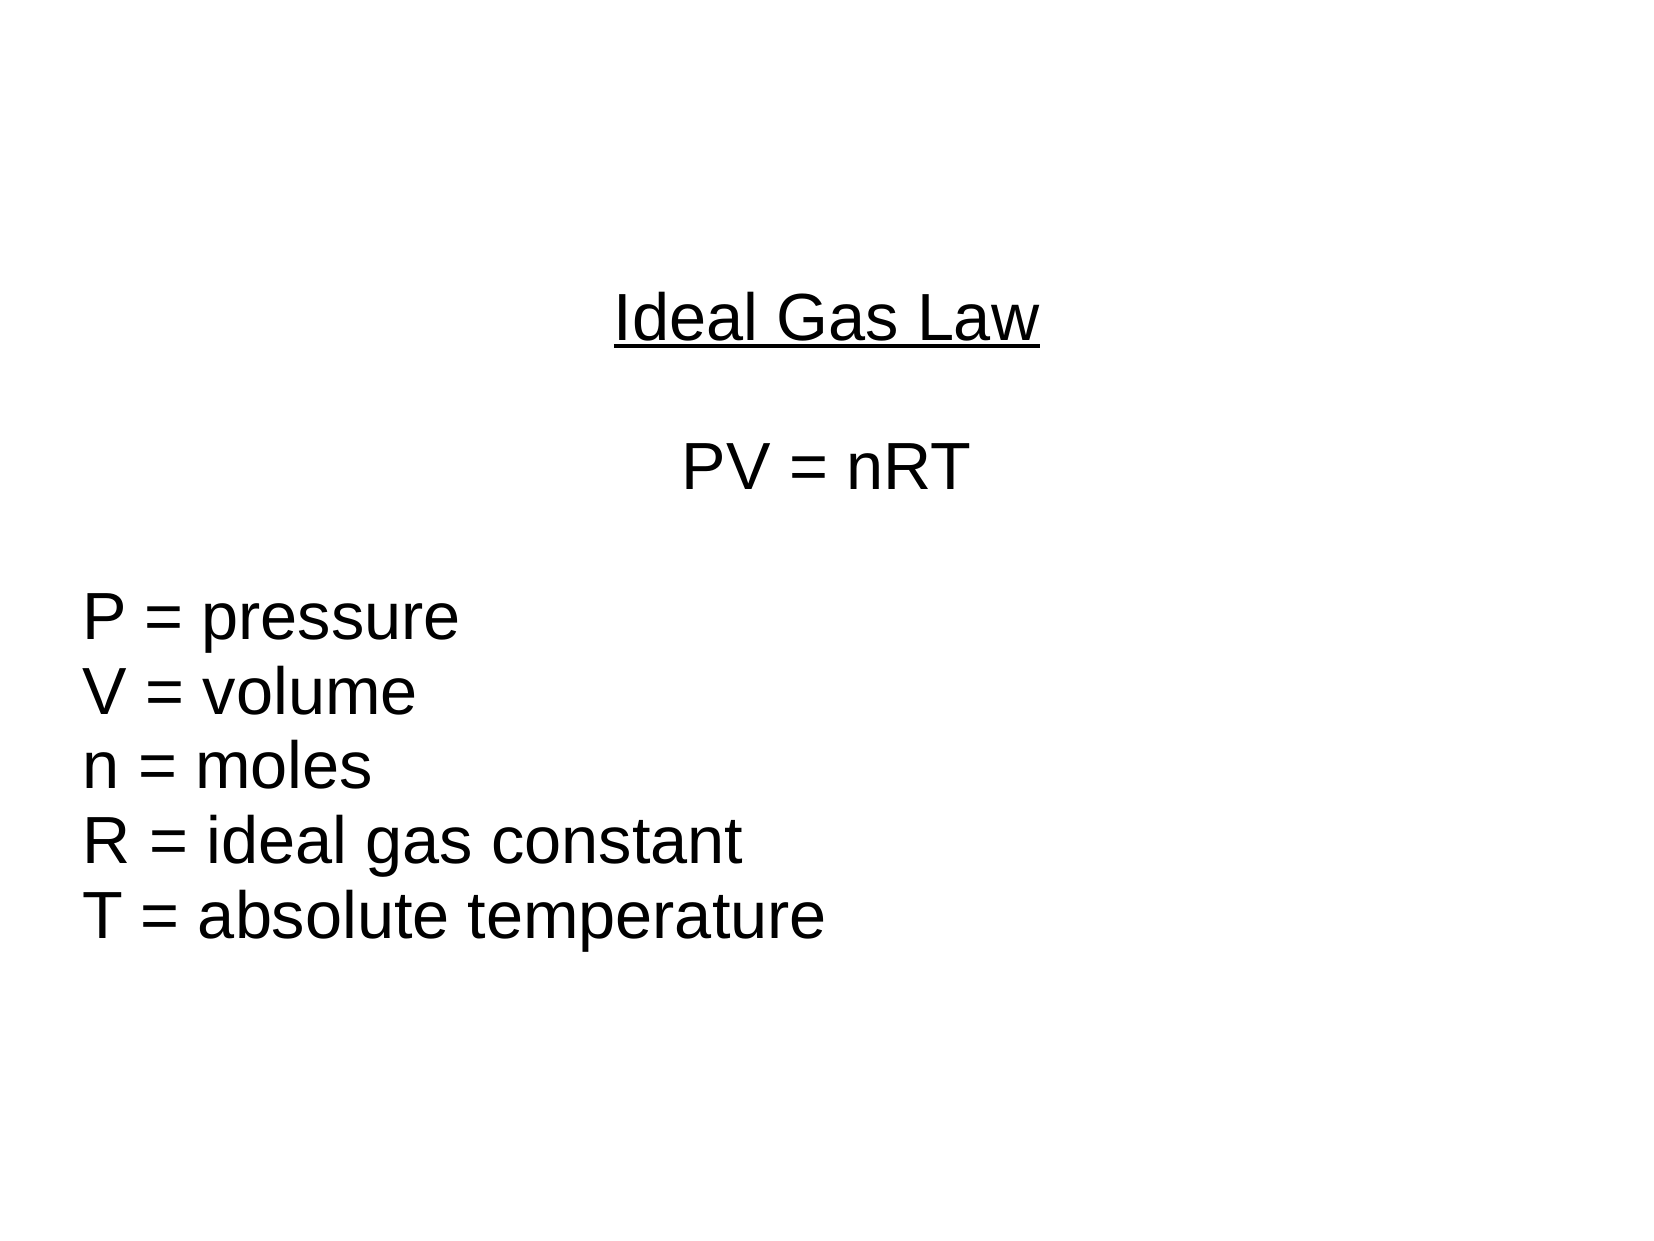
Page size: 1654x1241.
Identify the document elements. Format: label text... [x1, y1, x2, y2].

subtitle Ideal Gas Law PV = nRT P = pressure V = volume n = moles R = ideal gas constant T = absolute temperature [82, 49, 1571, 1109]
